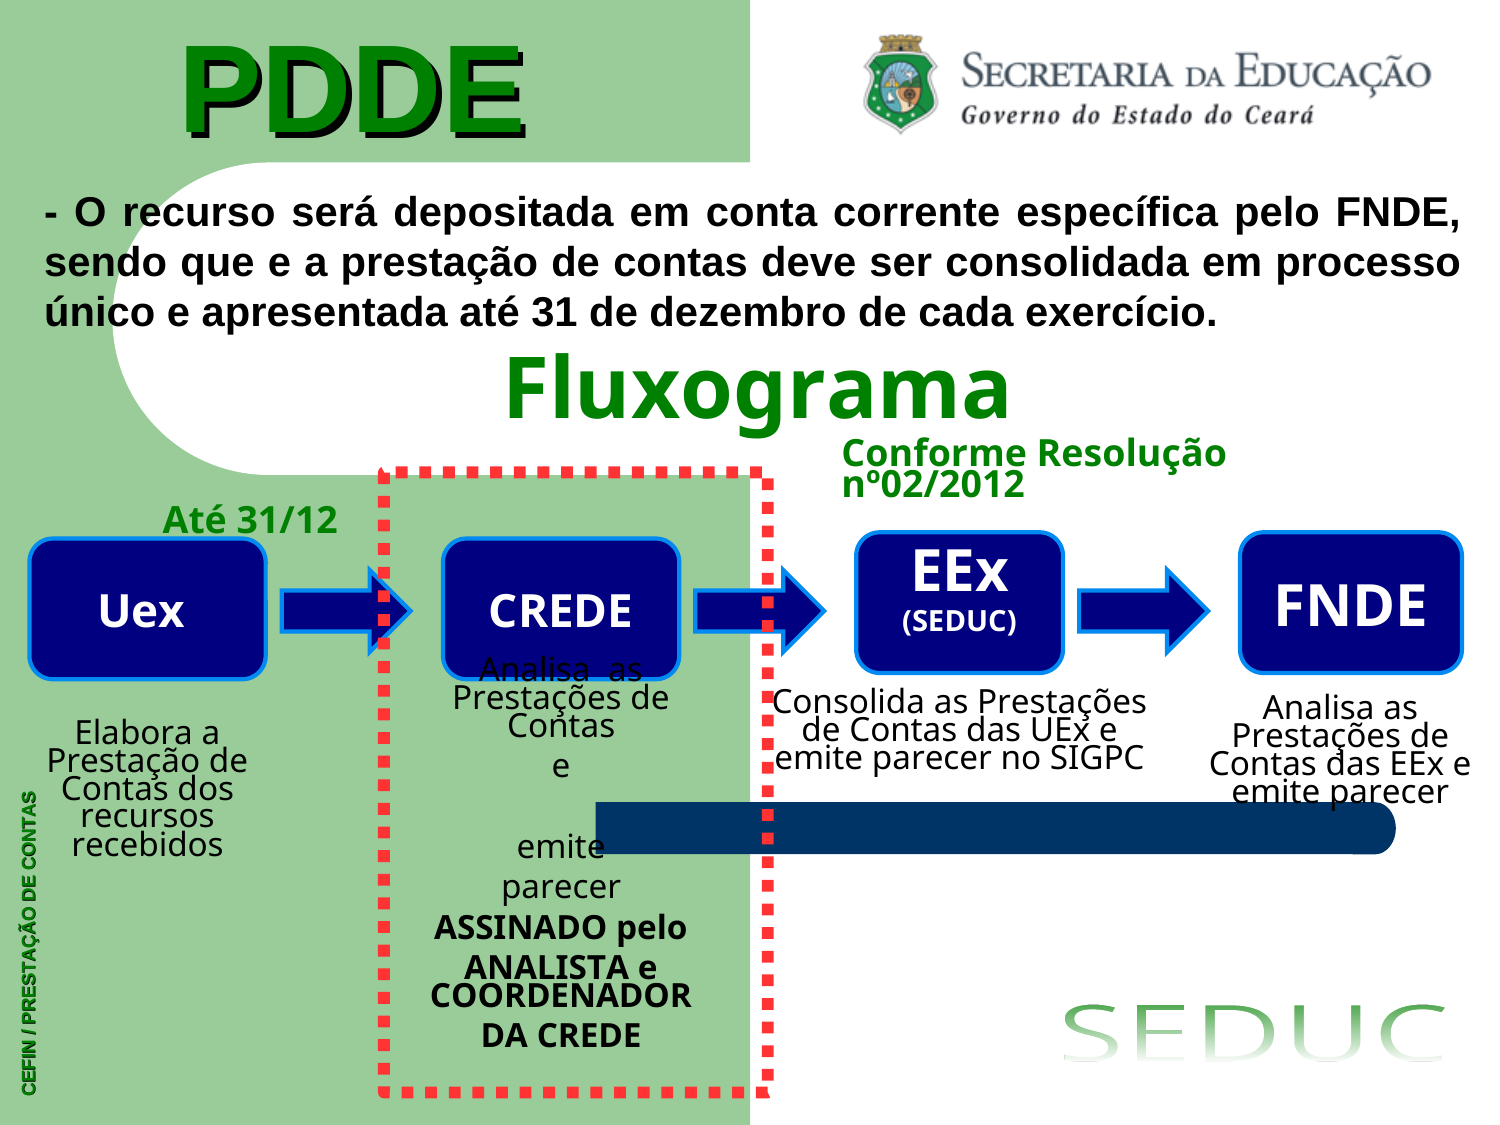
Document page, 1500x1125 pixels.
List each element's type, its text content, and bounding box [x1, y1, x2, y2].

text_box Elabora a Prestação de Contas dos recursos recebidos [29, 708, 266, 916]
text_box PDDE [118, 0, 621, 177]
text_box CEFIN / PRESTAÇÃO DE CONTAS [6, 767, 60, 1125]
text_box Analisa as Prestações de Contas e emite parecer ASSINADO pelo ANALISTA e COORDENADOR DA CREDE [383, 708, 739, 1004]
text_box FNDE [1240, 532, 1462, 673]
text_box SEDUC [1062, 1003, 1119, 1063]
text_box Fluxograma [88, 295, 1428, 473]
text_box Conforme Resolução nº02/2012 [826, 472, 1418, 561]
text_box SEDUC [1204, 1004, 1275, 1063]
text_box Uex [140, 616, 152, 622]
text_box CREDE [442, 538, 680, 680]
text_box CREDE [505, 665, 514, 680]
text_box SEDUC [1293, 1004, 1362, 1063]
picture [848, 22, 1447, 148]
text_box [1079, 569, 1209, 653]
text_box Consolida as Prestações de Contas das UEx e emite parecer no SIGPC [738, 679, 1180, 827]
text_box [695, 569, 825, 653]
text_box Até 31/12 [147, 472, 532, 621]
text_box - O recurso será depositada em conta corrente específica pelo FNDE, sendo que e a prestação de contas deve ser consolidada em processo único e apresentada até 31 de dezembro de cada exercício. [29, 177, 1477, 384]
text_box Analisa as Prestações de Contas das EEx e emite parecer [1180, 679, 1500, 827]
text_box [281, 621, 401, 653]
text_box SEDUC [1136, 1004, 1186, 1063]
text_box EEx (SEDUC) [856, 561, 1063, 673]
text_box SEDUC [1379, 1003, 1447, 1063]
text_box Uex [29, 538, 266, 680]
